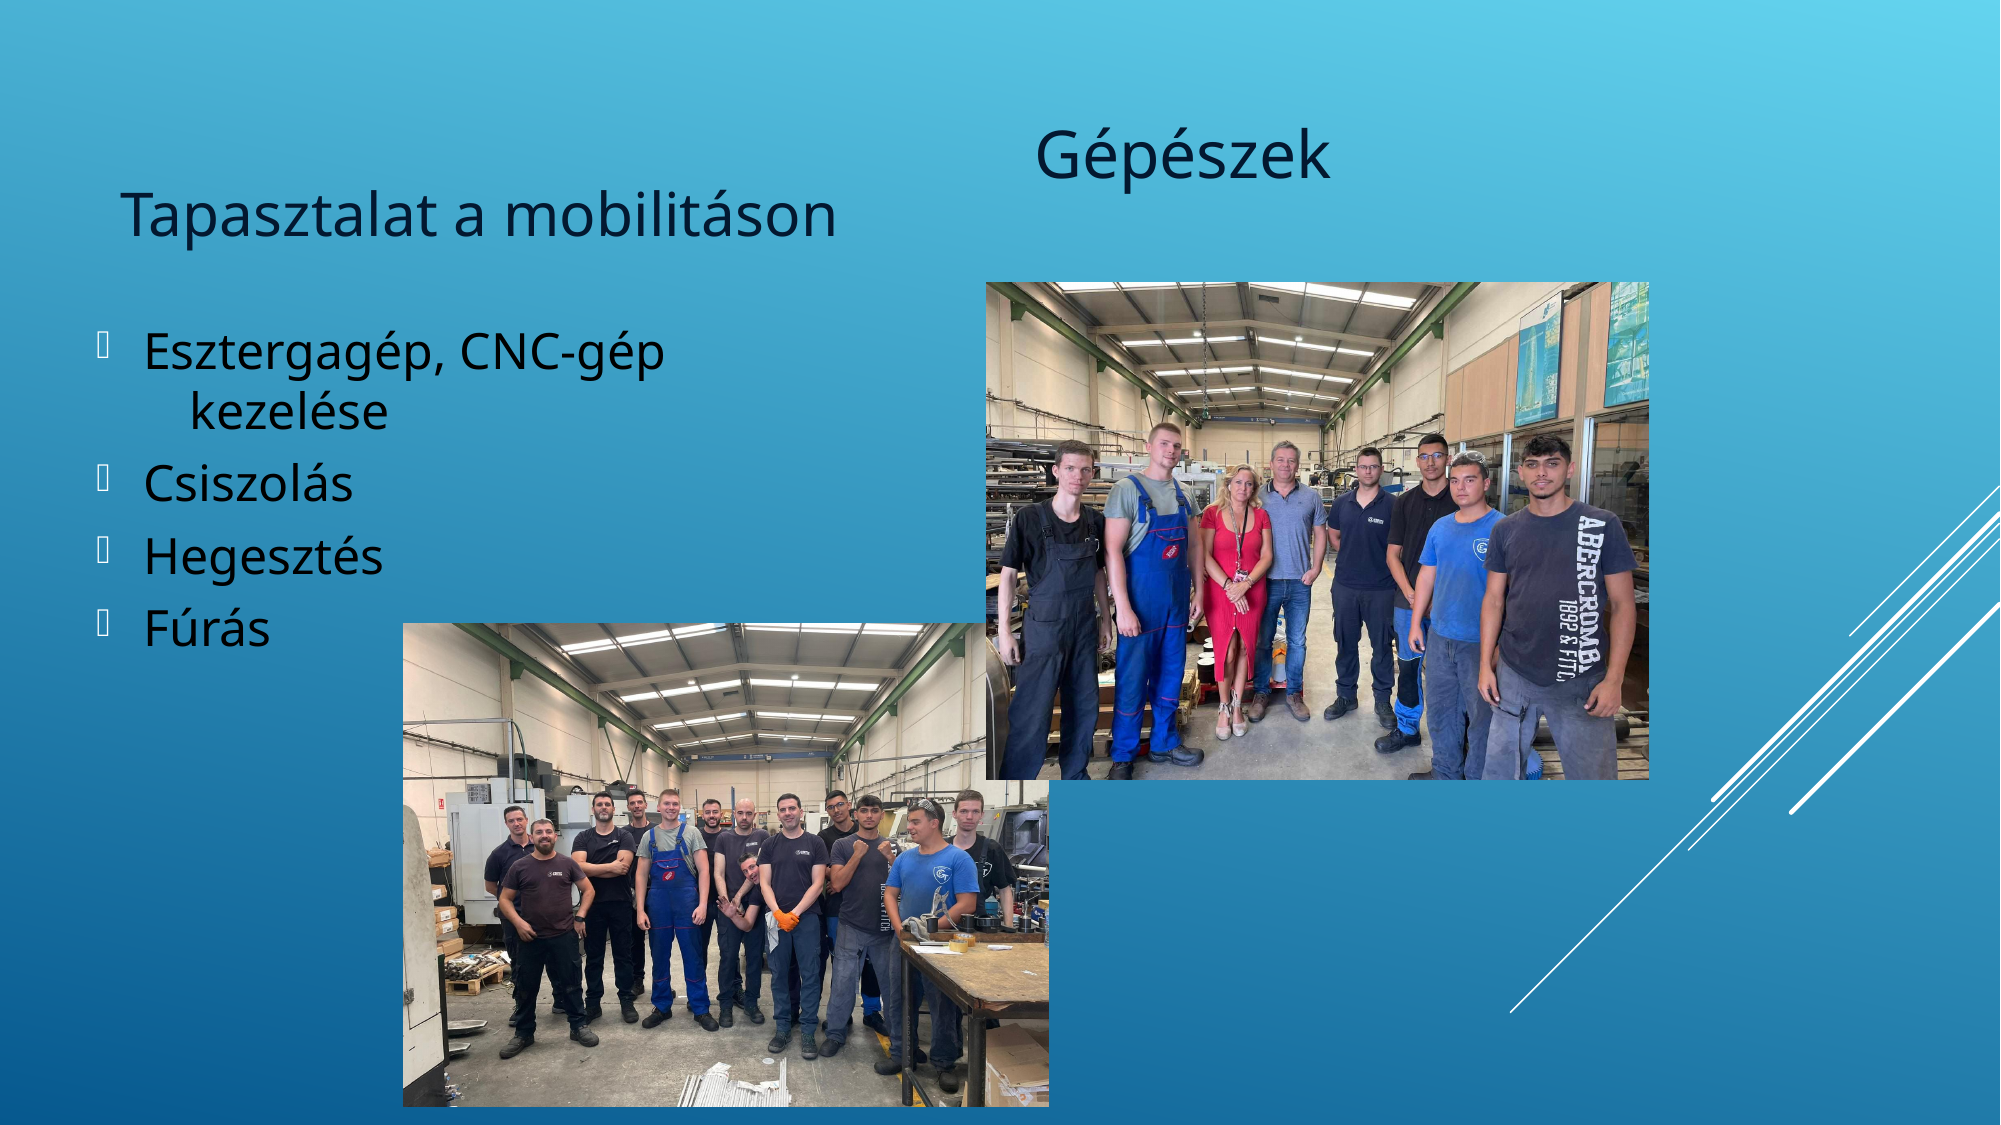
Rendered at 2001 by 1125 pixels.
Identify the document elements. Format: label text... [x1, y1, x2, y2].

list Tapasztalat a mobilitáson [104, 107, 868, 256]
picture [403, 282, 1649, 1107]
list Gépészek [1019, 104, 1785, 200]
list Esztergagép, CNC-gép kezelése Csiszolás Hegesztés Fúrás [81, 311, 892, 751]
